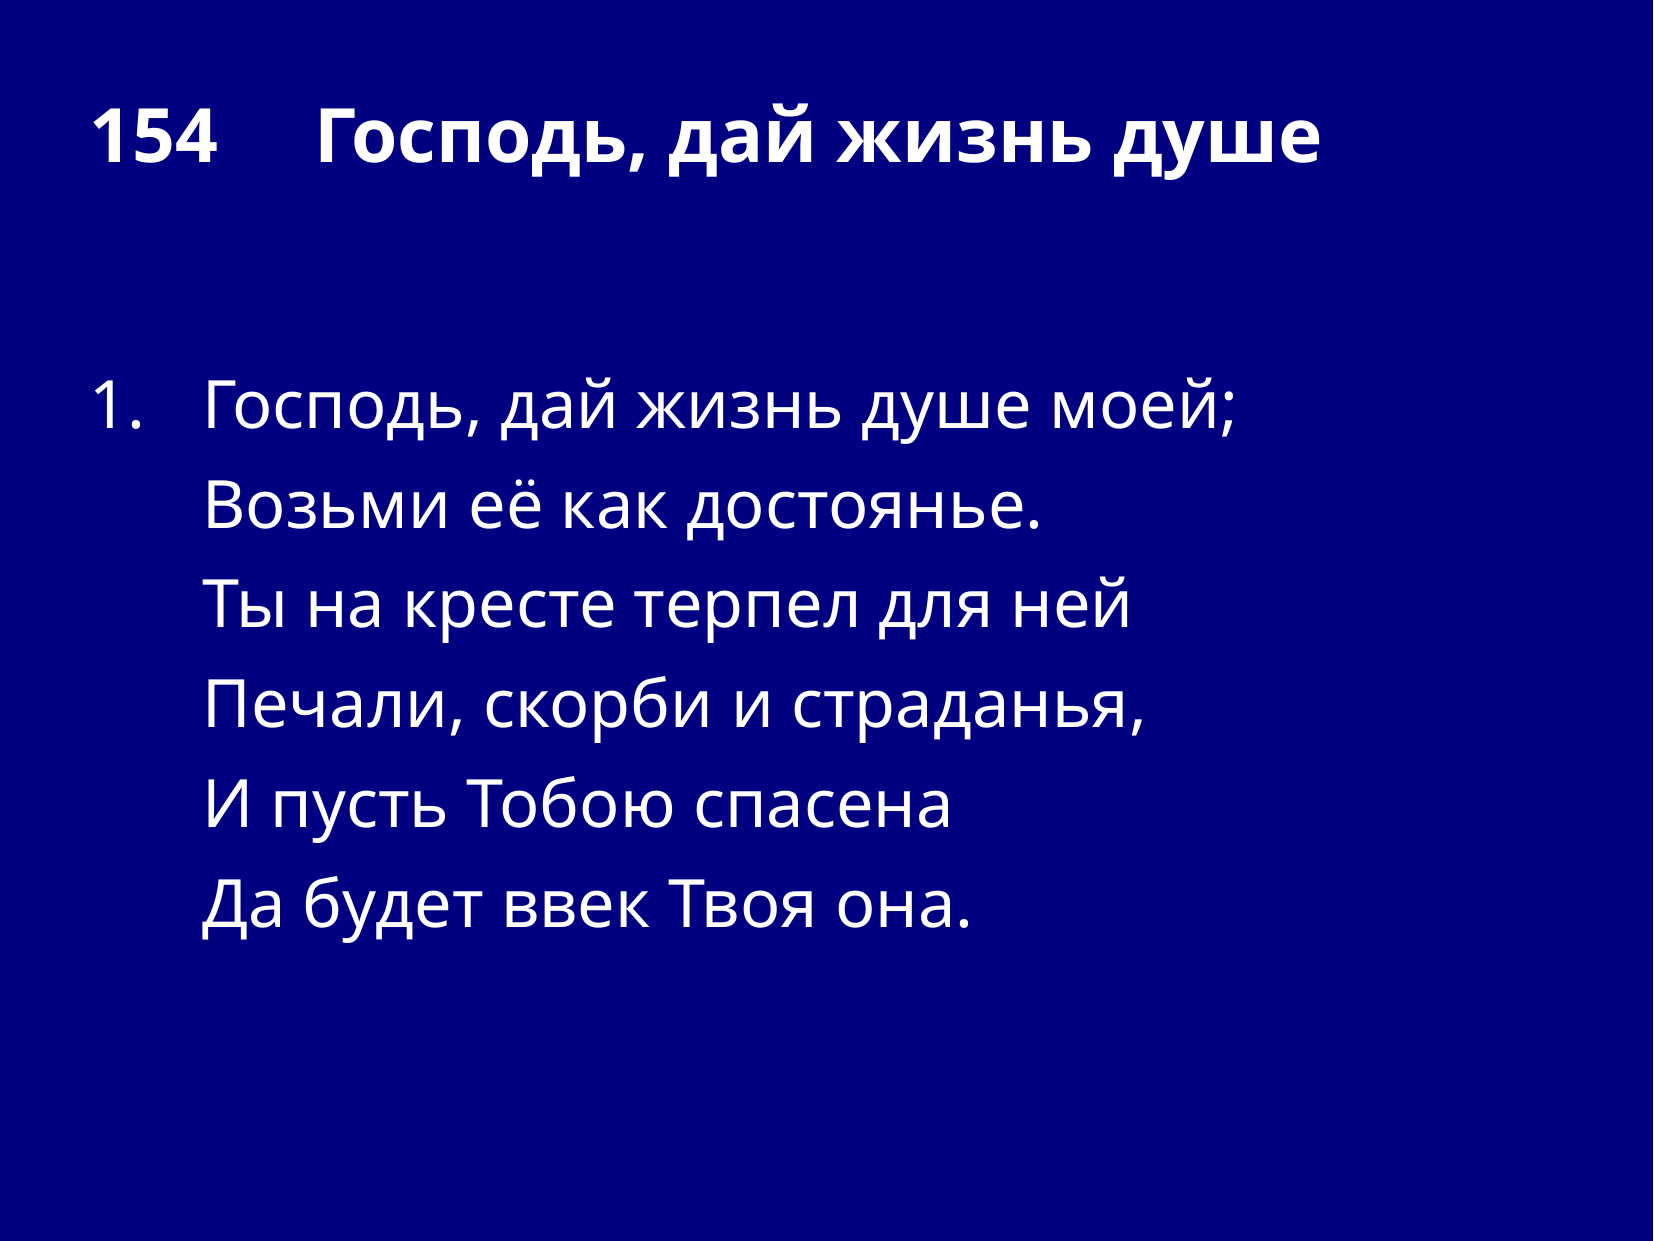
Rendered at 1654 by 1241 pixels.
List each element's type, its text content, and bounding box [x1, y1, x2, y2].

text_box 154 Господь, дай жизнь душе [75, 75, 1576, 188]
text_box 1. Господь, дай жизнь душе моей; Возьми её как достоянье. Ты на кресте терпел для ней Печали, скорби и страданья, И пусть Тобою спасена Да будет ввек Твоя она. [75, 188, 1576, 1163]
